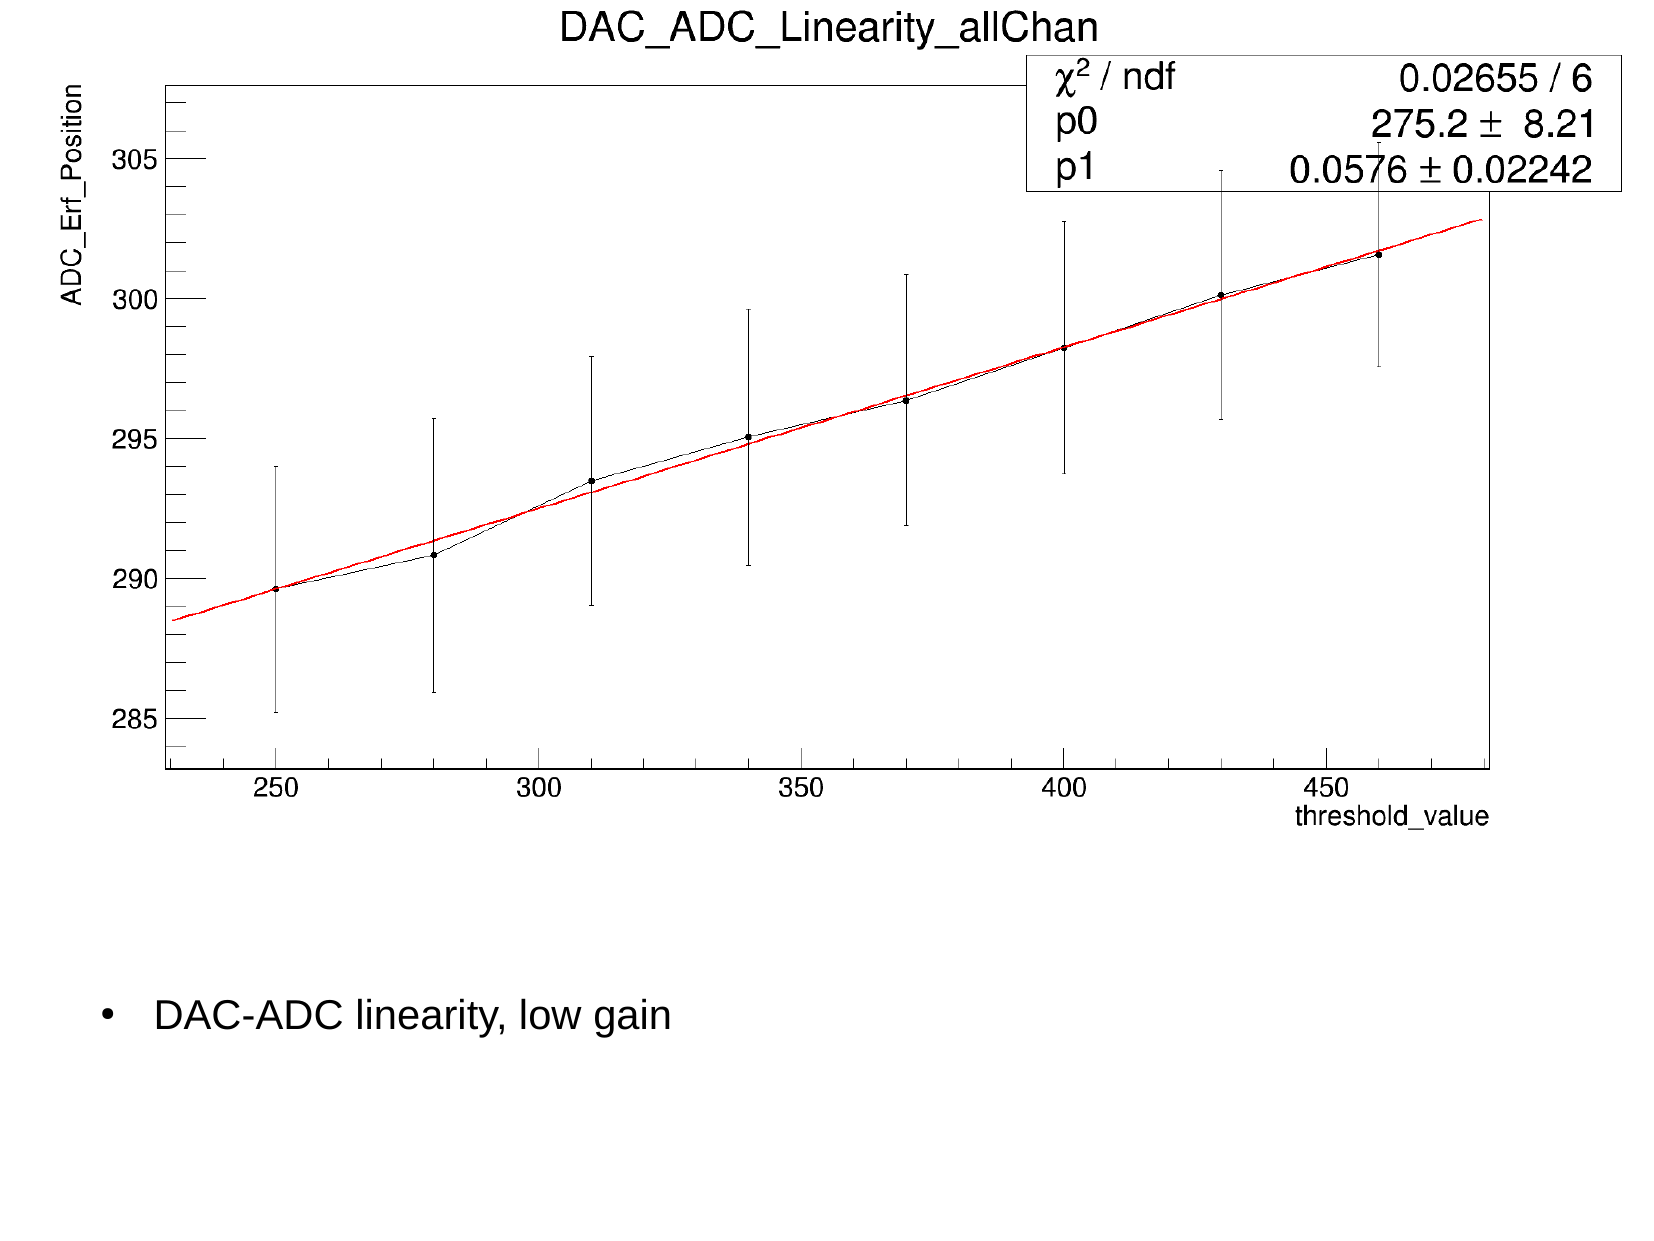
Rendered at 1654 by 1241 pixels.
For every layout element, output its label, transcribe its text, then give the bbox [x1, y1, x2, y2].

picture [0, 0, 1654, 854]
list DAC-ADC linearity, low gain [82, 992, 1571, 1109]
